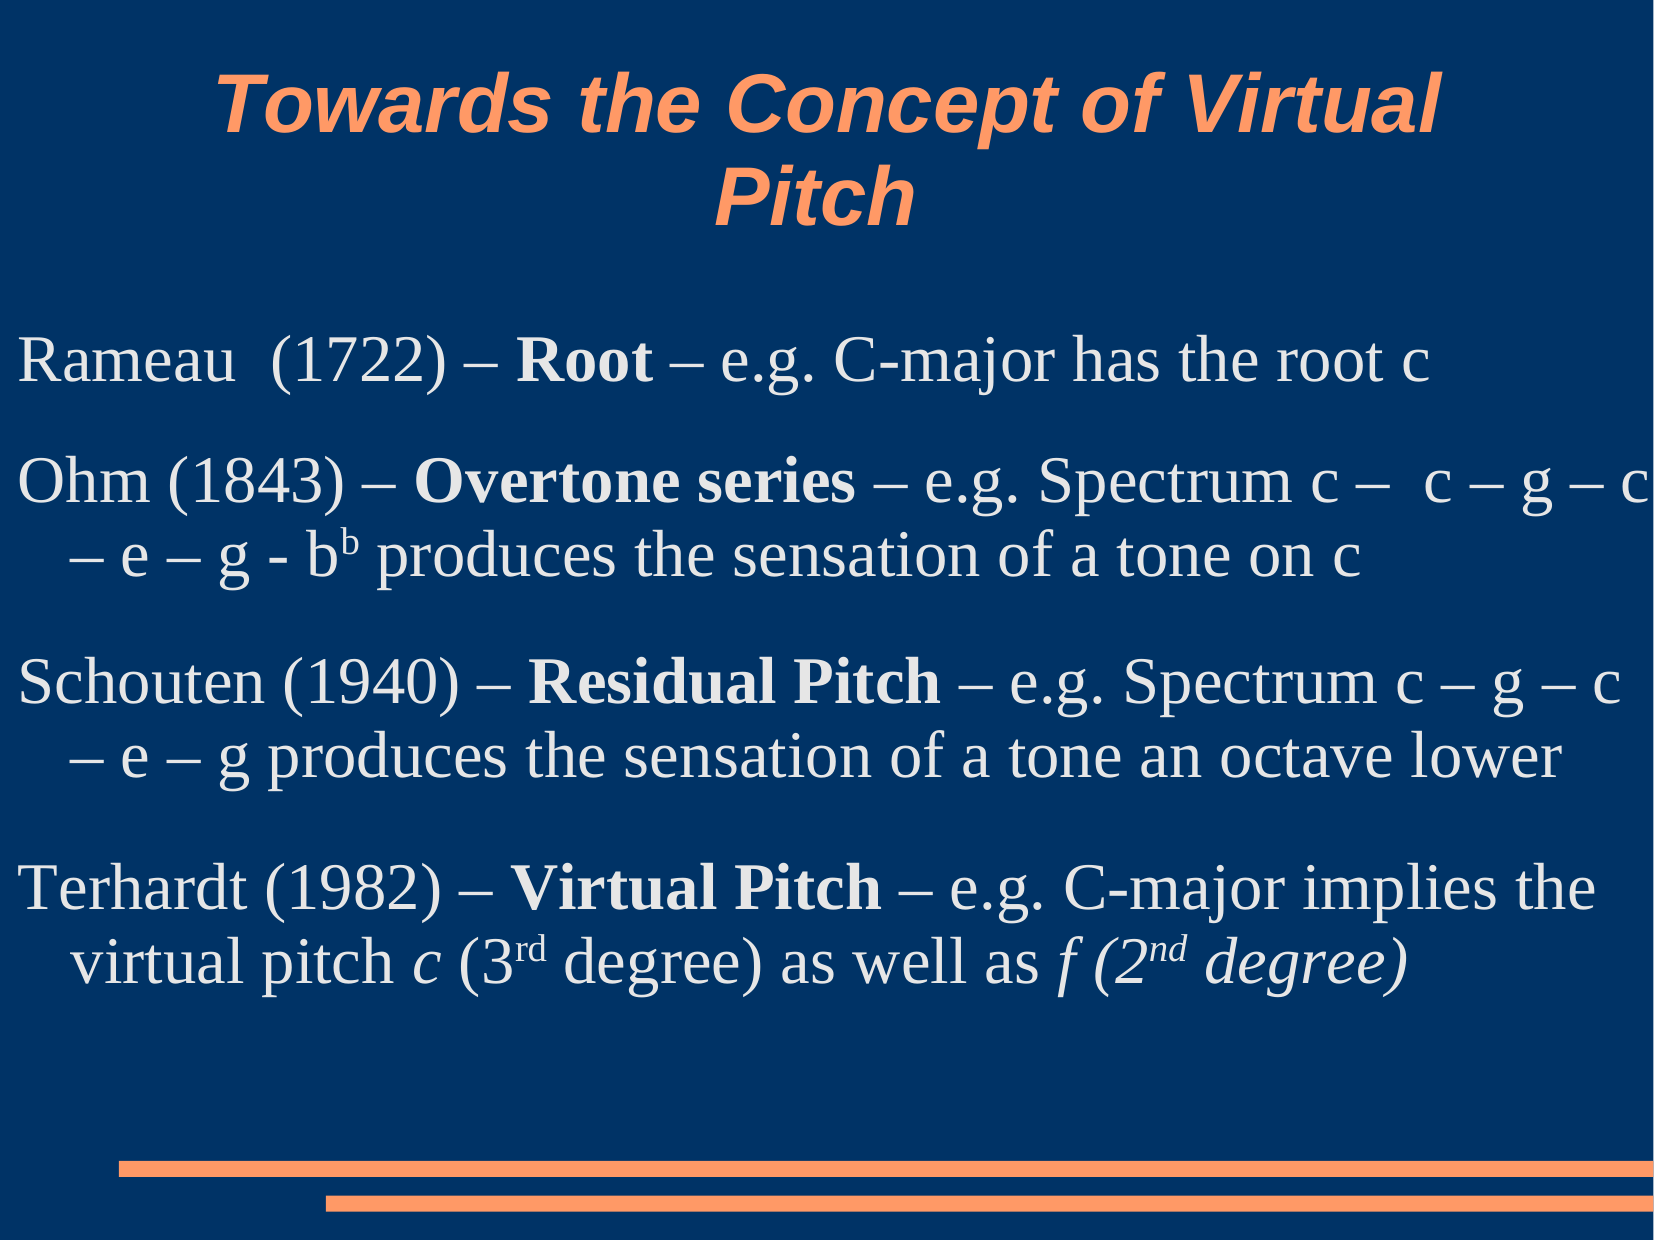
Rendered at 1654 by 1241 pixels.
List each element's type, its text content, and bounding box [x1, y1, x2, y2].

text_box Ohm (1843) – Overtone series – e.g. Spectrum c – c – g – c – e – g - bb produces the sensation of a tone on c [0, 442, 1654, 599]
text_box Schouten (1940) – Residual Pitch – e.g. Spectrum c – g – c – e – g produces the sensation of a tone an octave lower [0, 643, 1654, 798]
list Rameau (1722) – Root – e.g. C-major has the root c [0, 322, 1654, 442]
text_box Terhardt (1982) – Virtual Pitch – e.g. C-major implies the virtual pitch c (3rd degree) as well as f (2nd degree) [0, 850, 1654, 1007]
title Towards the Concept of Virtual Pitch [121, 46, 1534, 254]
